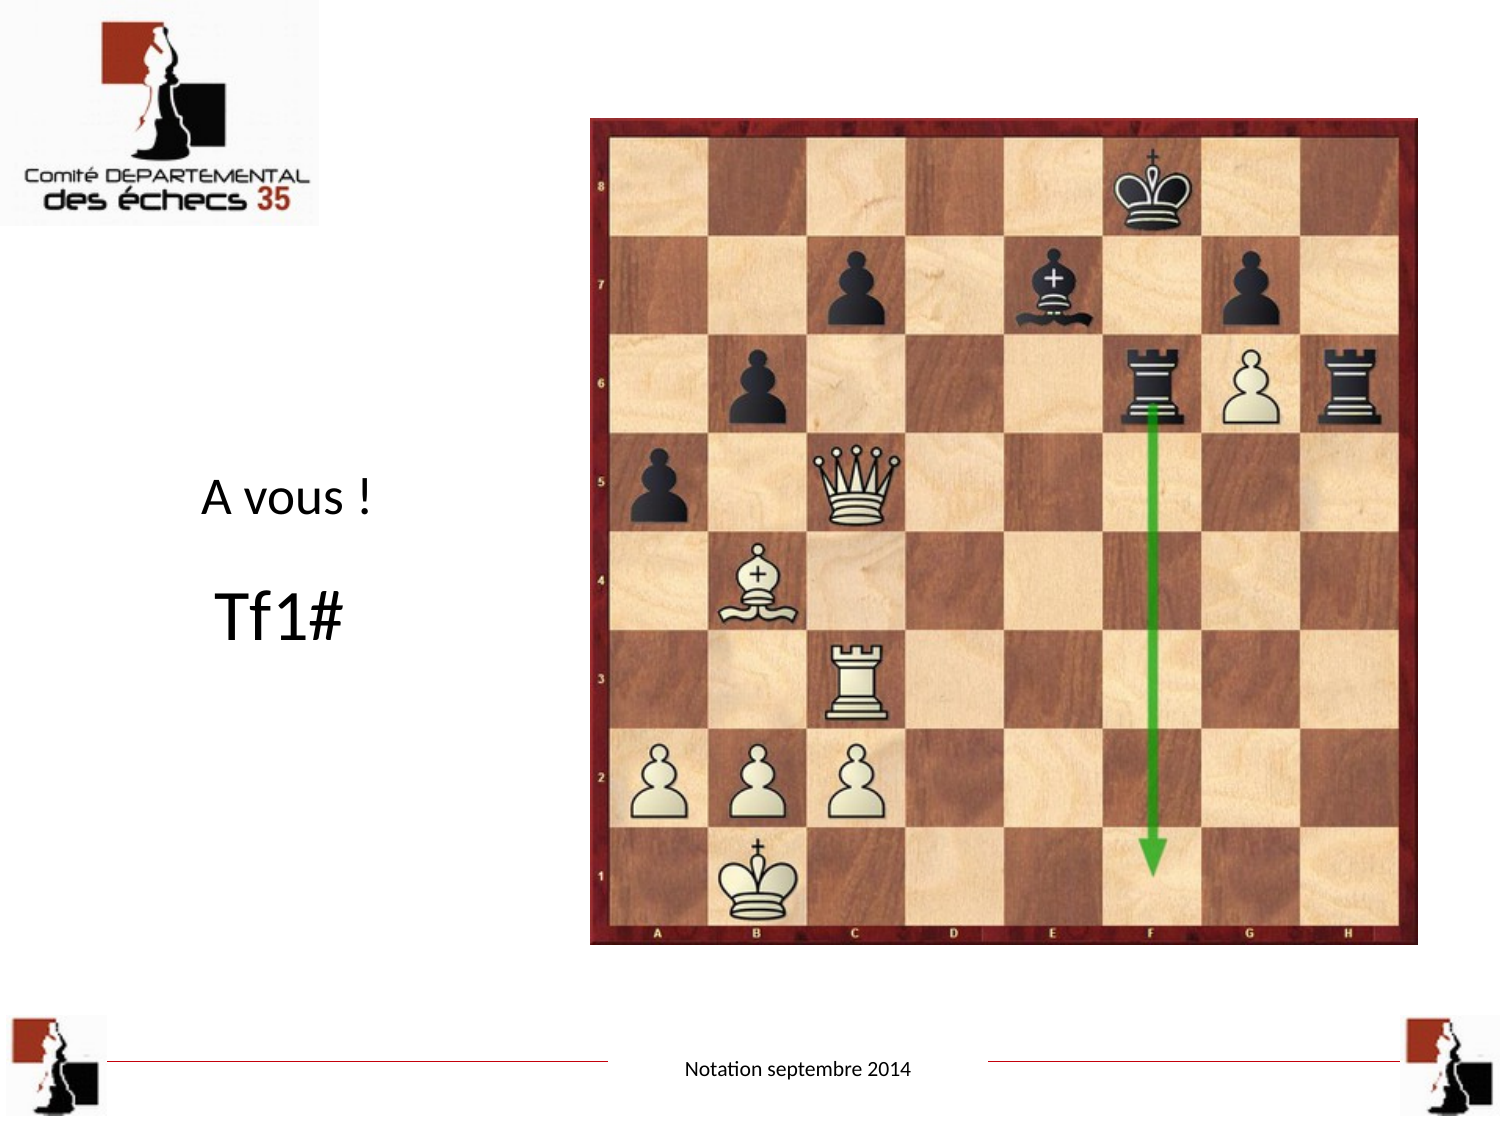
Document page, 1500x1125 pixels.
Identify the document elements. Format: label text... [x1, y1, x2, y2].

text_box Tf1# [16, 448, 544, 875]
picture [6, 1015, 107, 1116]
picture [590, 118, 1418, 945]
text_box A vous ! [23, 342, 551, 768]
picture [1400, 1015, 1500, 1116]
picture [0, 0, 319, 226]
